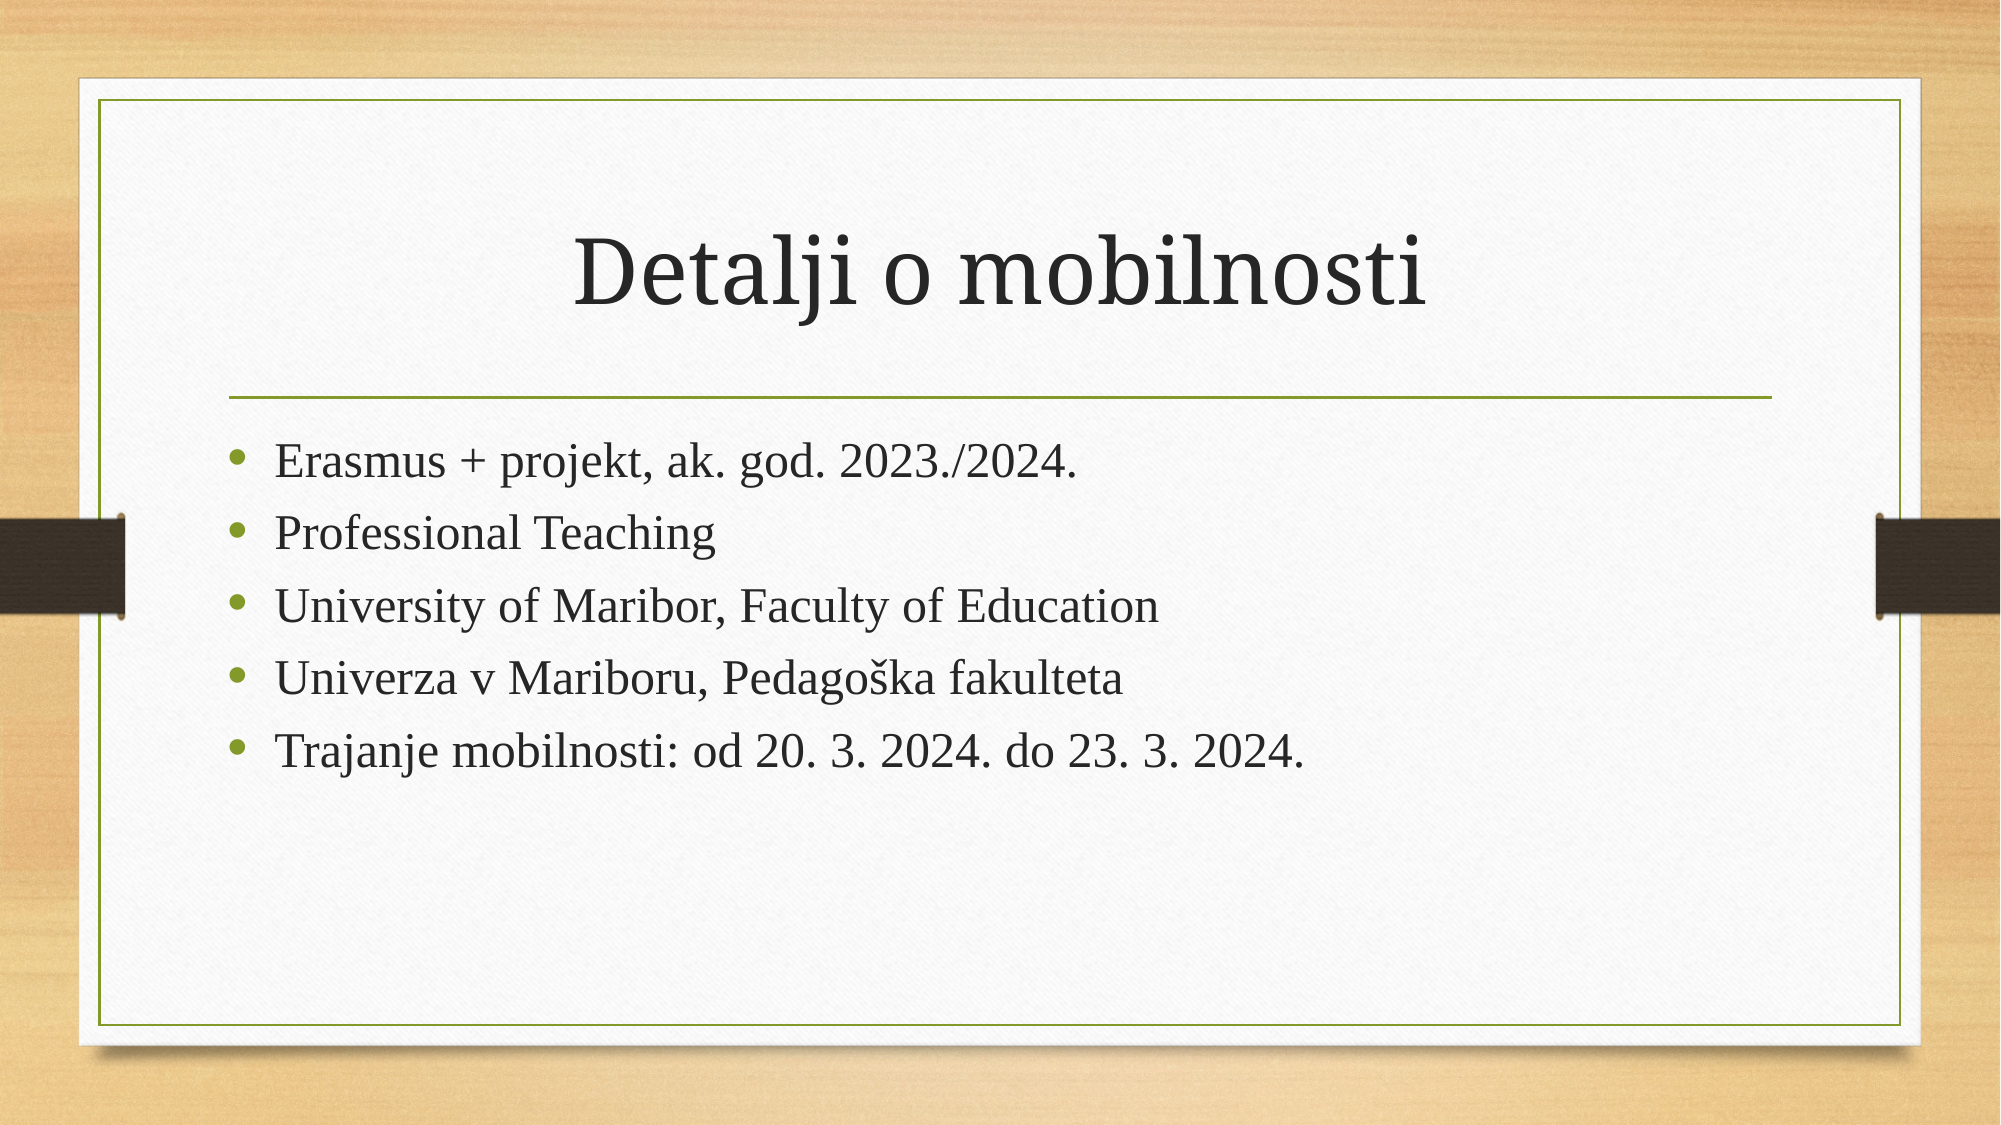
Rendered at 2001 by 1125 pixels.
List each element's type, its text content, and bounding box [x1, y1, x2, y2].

list Erasmus + projekt, ak. god. 2023./2024. Professional Teaching University of Maribor, Faculty of Education Univerza v Mariboru, Pedagoška fakulteta Trajanje mobilnosti: od 20. 3. 2024. do 23. 3. 2024. [212, 419, 1788, 964]
title Detalji o mobilnosti [212, 161, 1788, 376]
